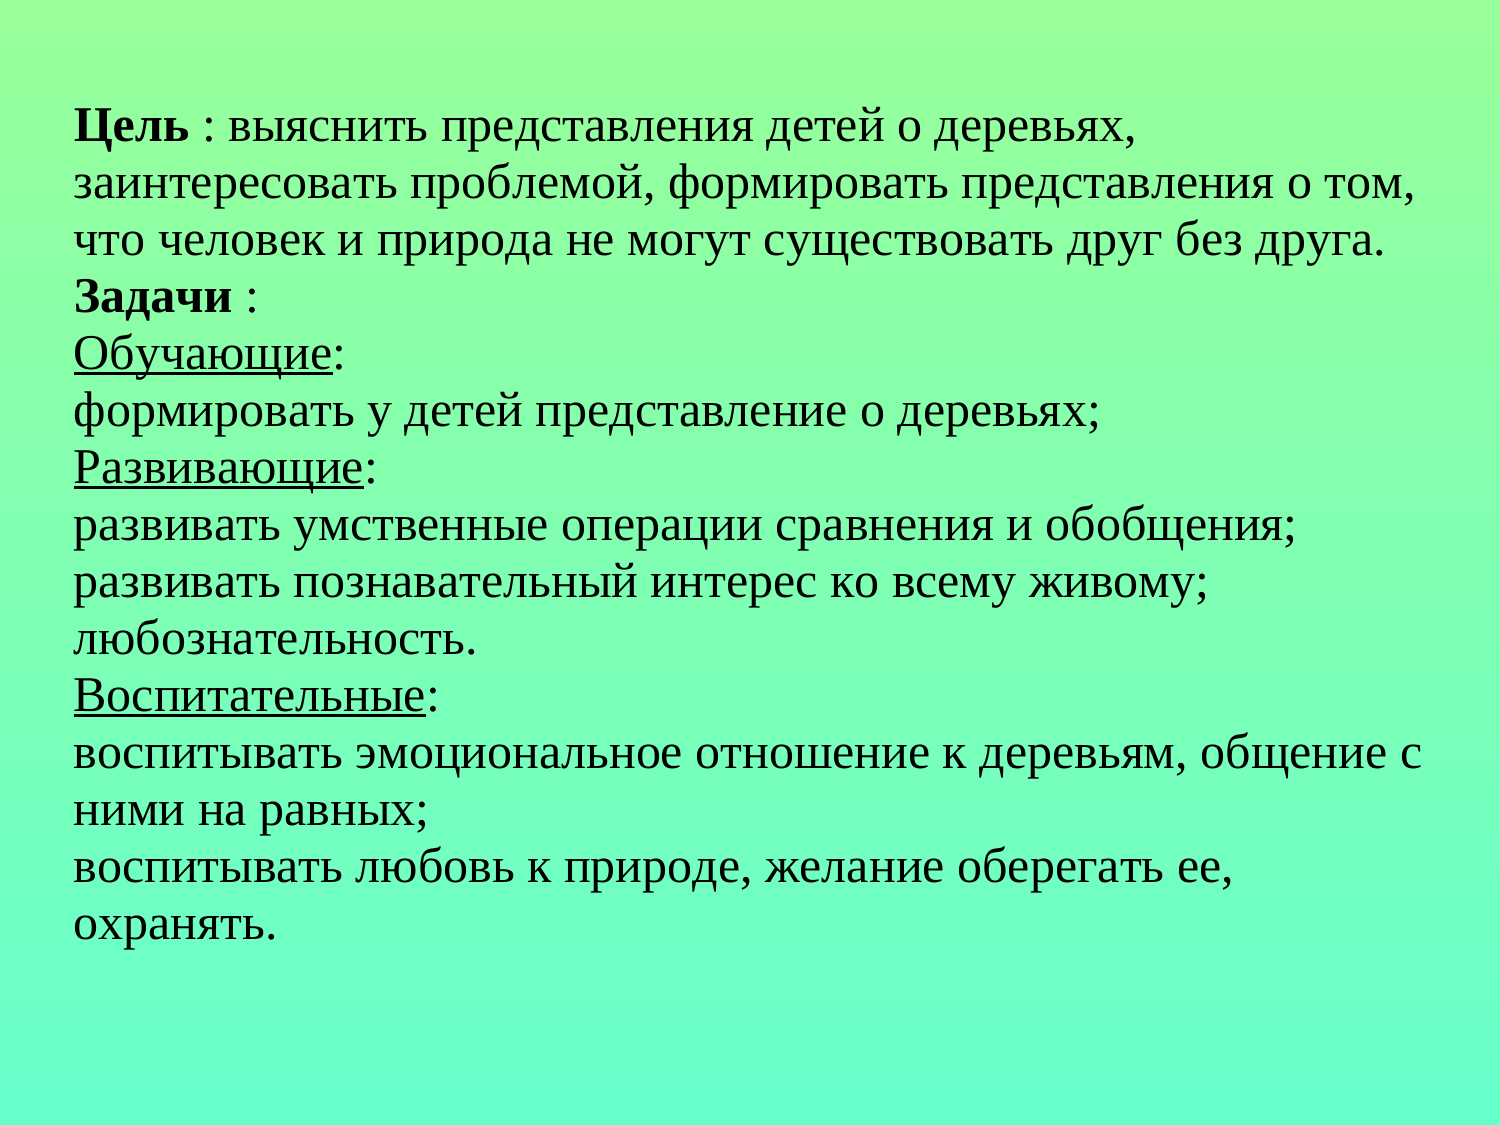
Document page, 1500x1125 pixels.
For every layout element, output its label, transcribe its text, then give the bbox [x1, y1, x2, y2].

text_box Цель : выяснить представления детей о деревьях, заинтересовать проблемой, формировать представления о том, что человек и природа не могут существовать друг без друга. Задачи : Обучающие: формировать у детей представление о деревьях; Развивающие: развивать умственные операции сравнения и обобщения; развивать познавательный интерес ко всему живому; любознательность. Воспитательные: воспитывать эмоциональное отношение к деревьям, общение с ними на равных; воспитывать любовь к природе, желание оберегать ее, охранять. [59, 88, 1447, 1073]
